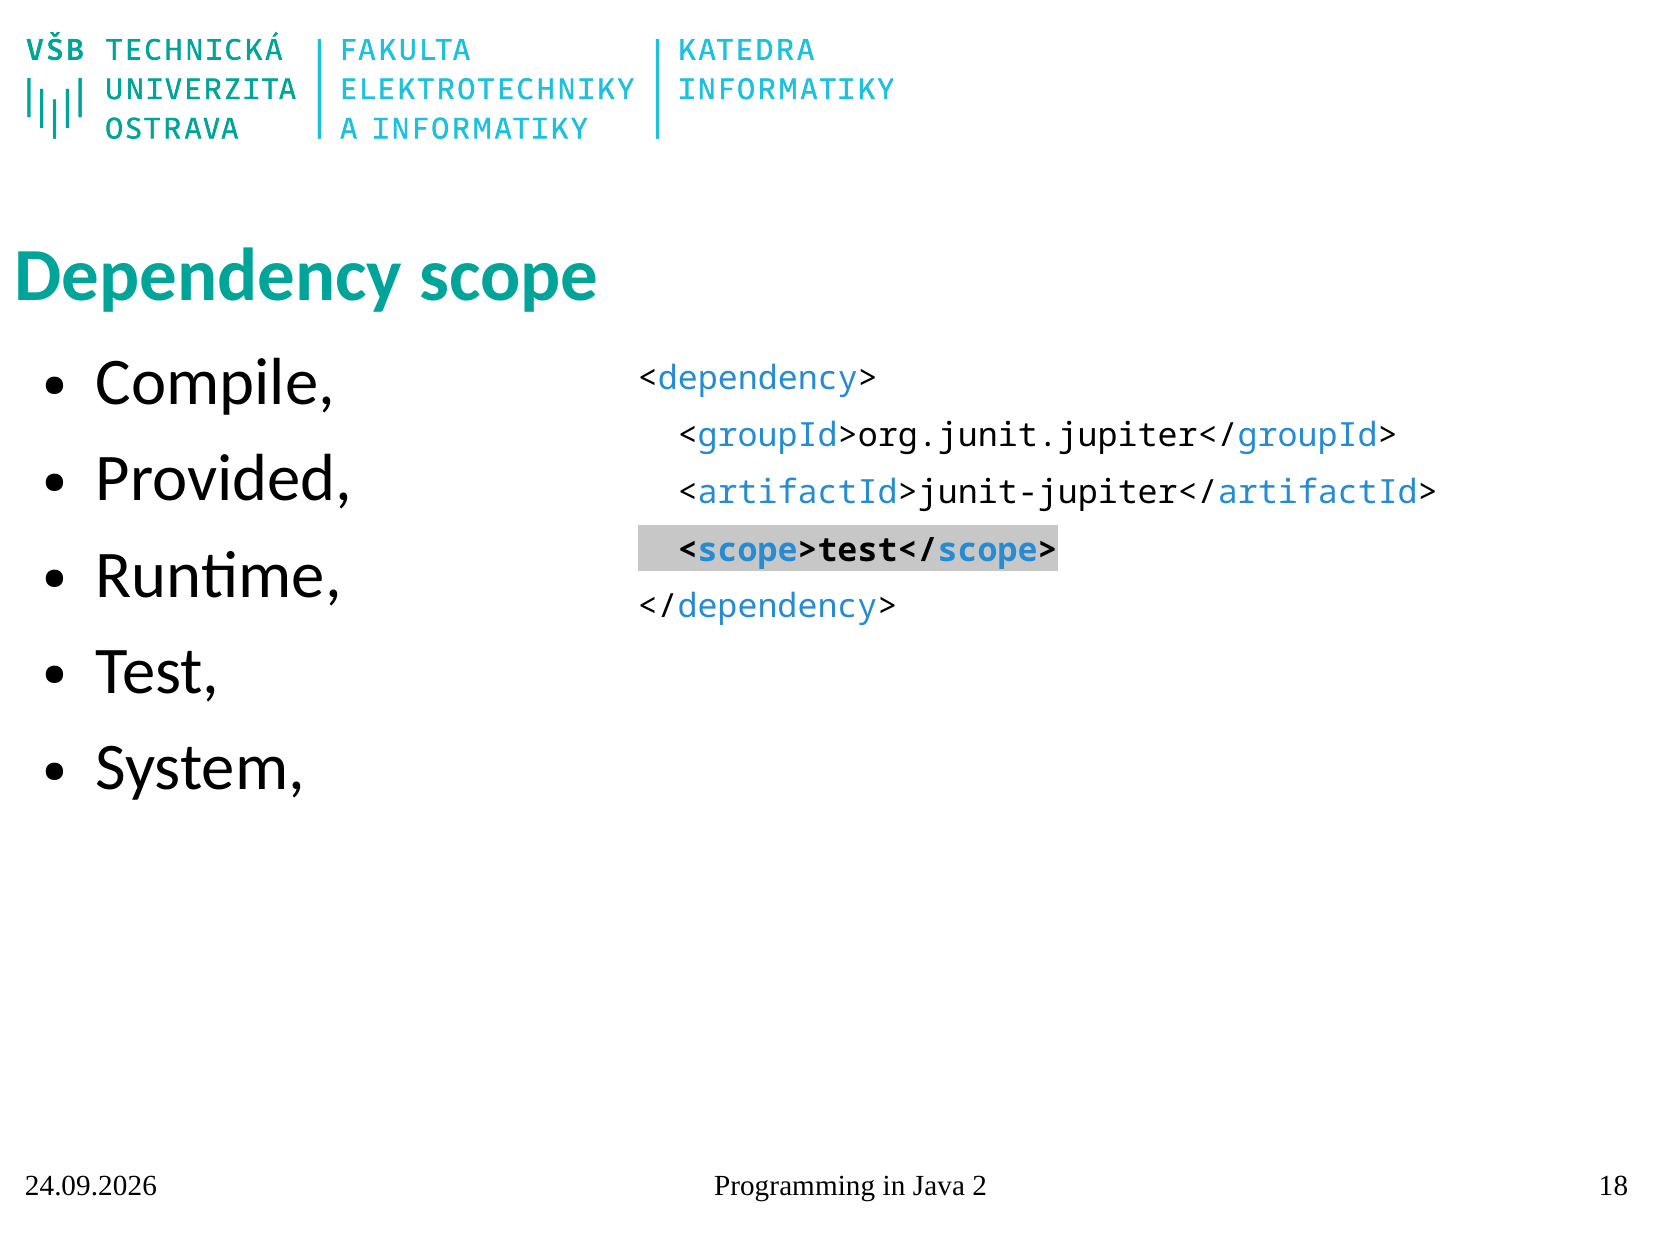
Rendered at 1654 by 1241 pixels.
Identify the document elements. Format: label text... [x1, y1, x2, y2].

list <dependency> <groupId>org.junit.jupiter</groupId> <artifactId>junit-jupiter</artifactId> <scope>test</scope> </dependency> [637, 354, 1561, 1146]
picture [26, 31, 894, 139]
list Compile, Provided, Runtime, Test, System, [24, 354, 615, 1146]
title Dependency scope [14, 165, 1619, 319]
